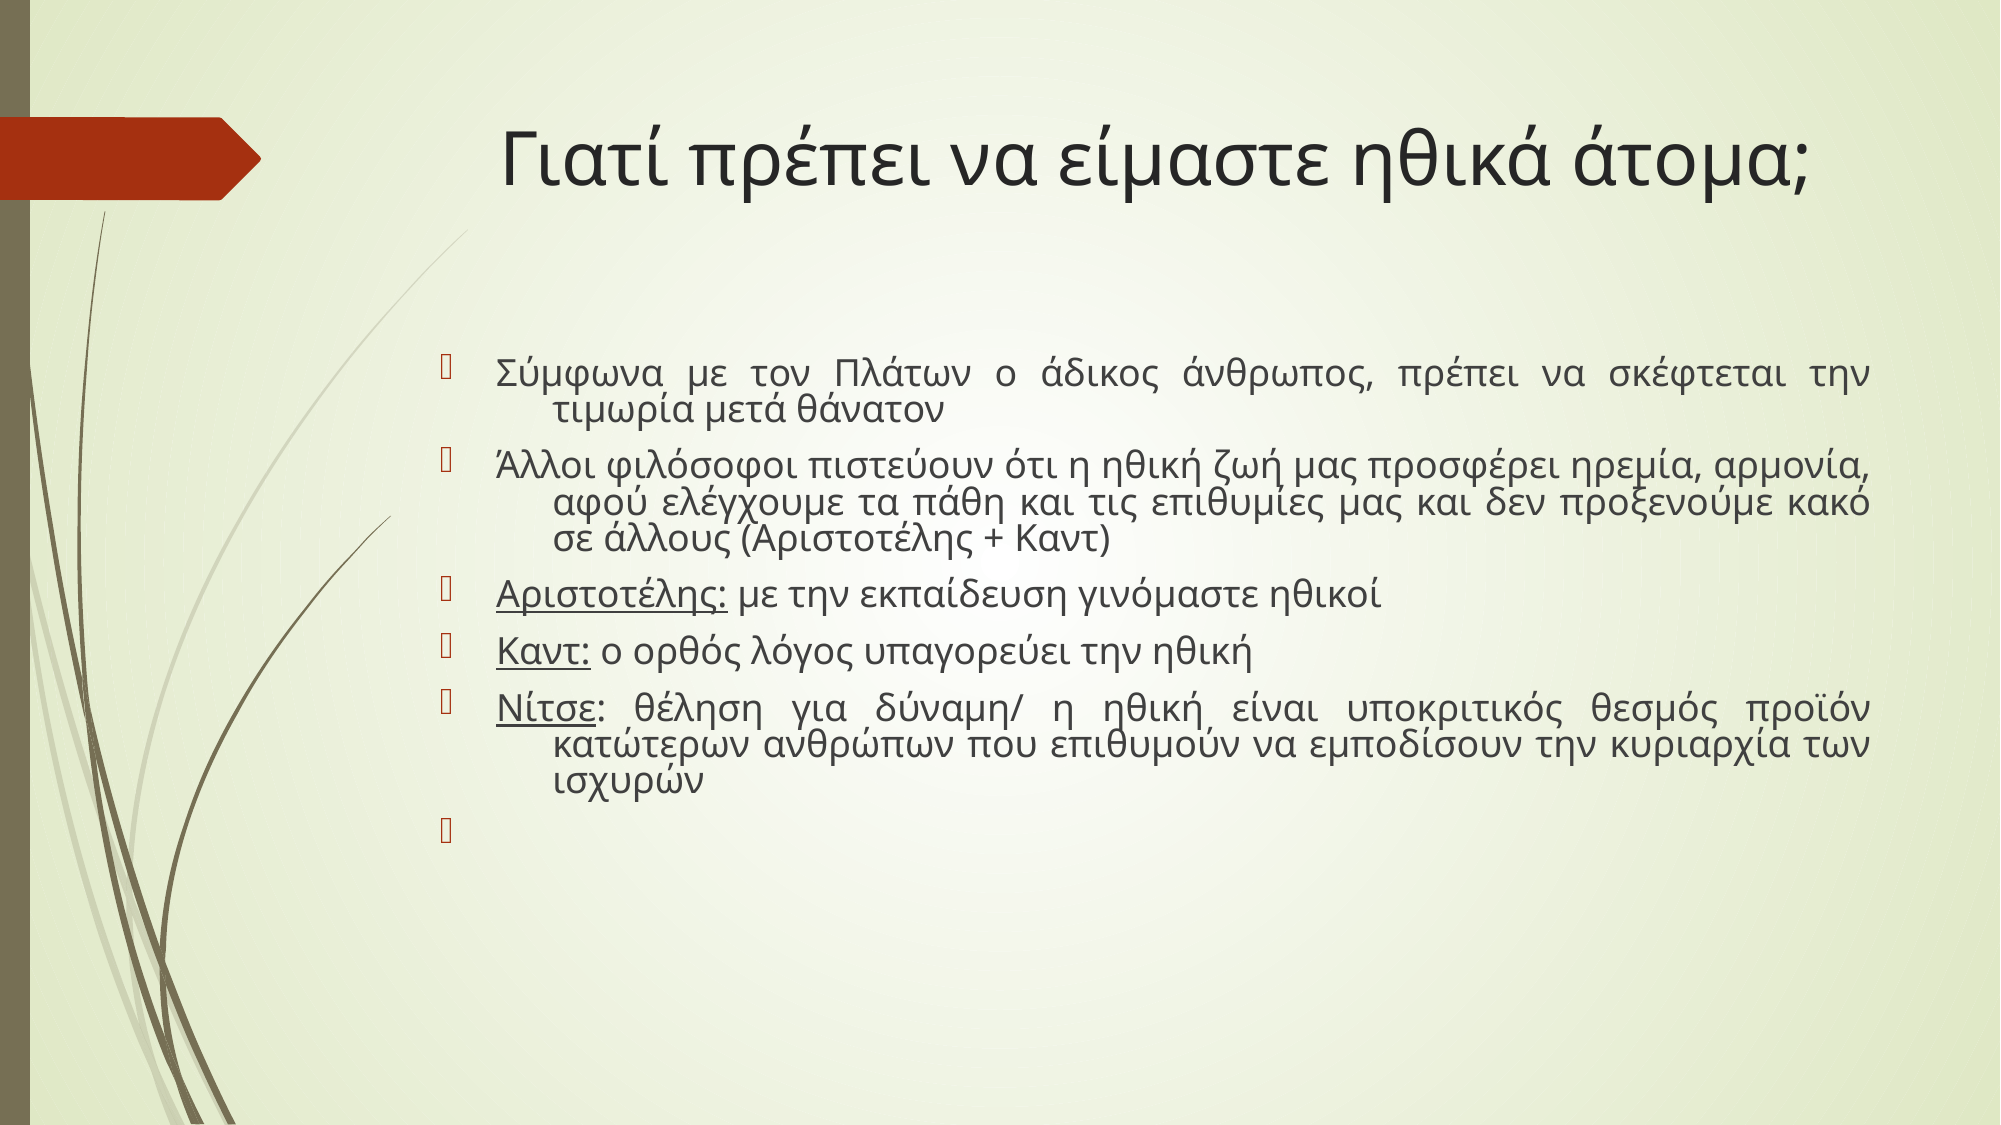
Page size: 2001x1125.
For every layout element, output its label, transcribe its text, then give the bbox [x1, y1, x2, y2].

title Γιατί πρέπει να είμαστε ηθικά άτομα; [425, 102, 1888, 313]
list Σύμφωνα με τον Πλάτων ο άδικος άνθρωπος, πρέπει να σκέφτεται την τιμωρία μετά θάνατον Άλλοι φιλόσοφοι πιστεύουν ότι η ηθική ζωή μας προσφέρει ηρεμία, αρμονία, αφού ελέγχουμε τα πάθη και τις επιθυμίες μας και δεν προξενούμε κακό σε άλλους (Αριστοτέλης + Καντ) Αριστοτέλης: με την εκπαίδευση γινόμαστε ηθικοί Καντ: ο ορθός λόγος υπαγορεύει την ηθική Νίτσε: θέληση για δύναμη/ η ηθική είναι υποκριτικός θεσμός προϊόν κατώτερων ανθρώπων που επιθυμούν να εμποδίσουν την κυριαρχία των ισχυρών [424, 350, 1888, 970]
